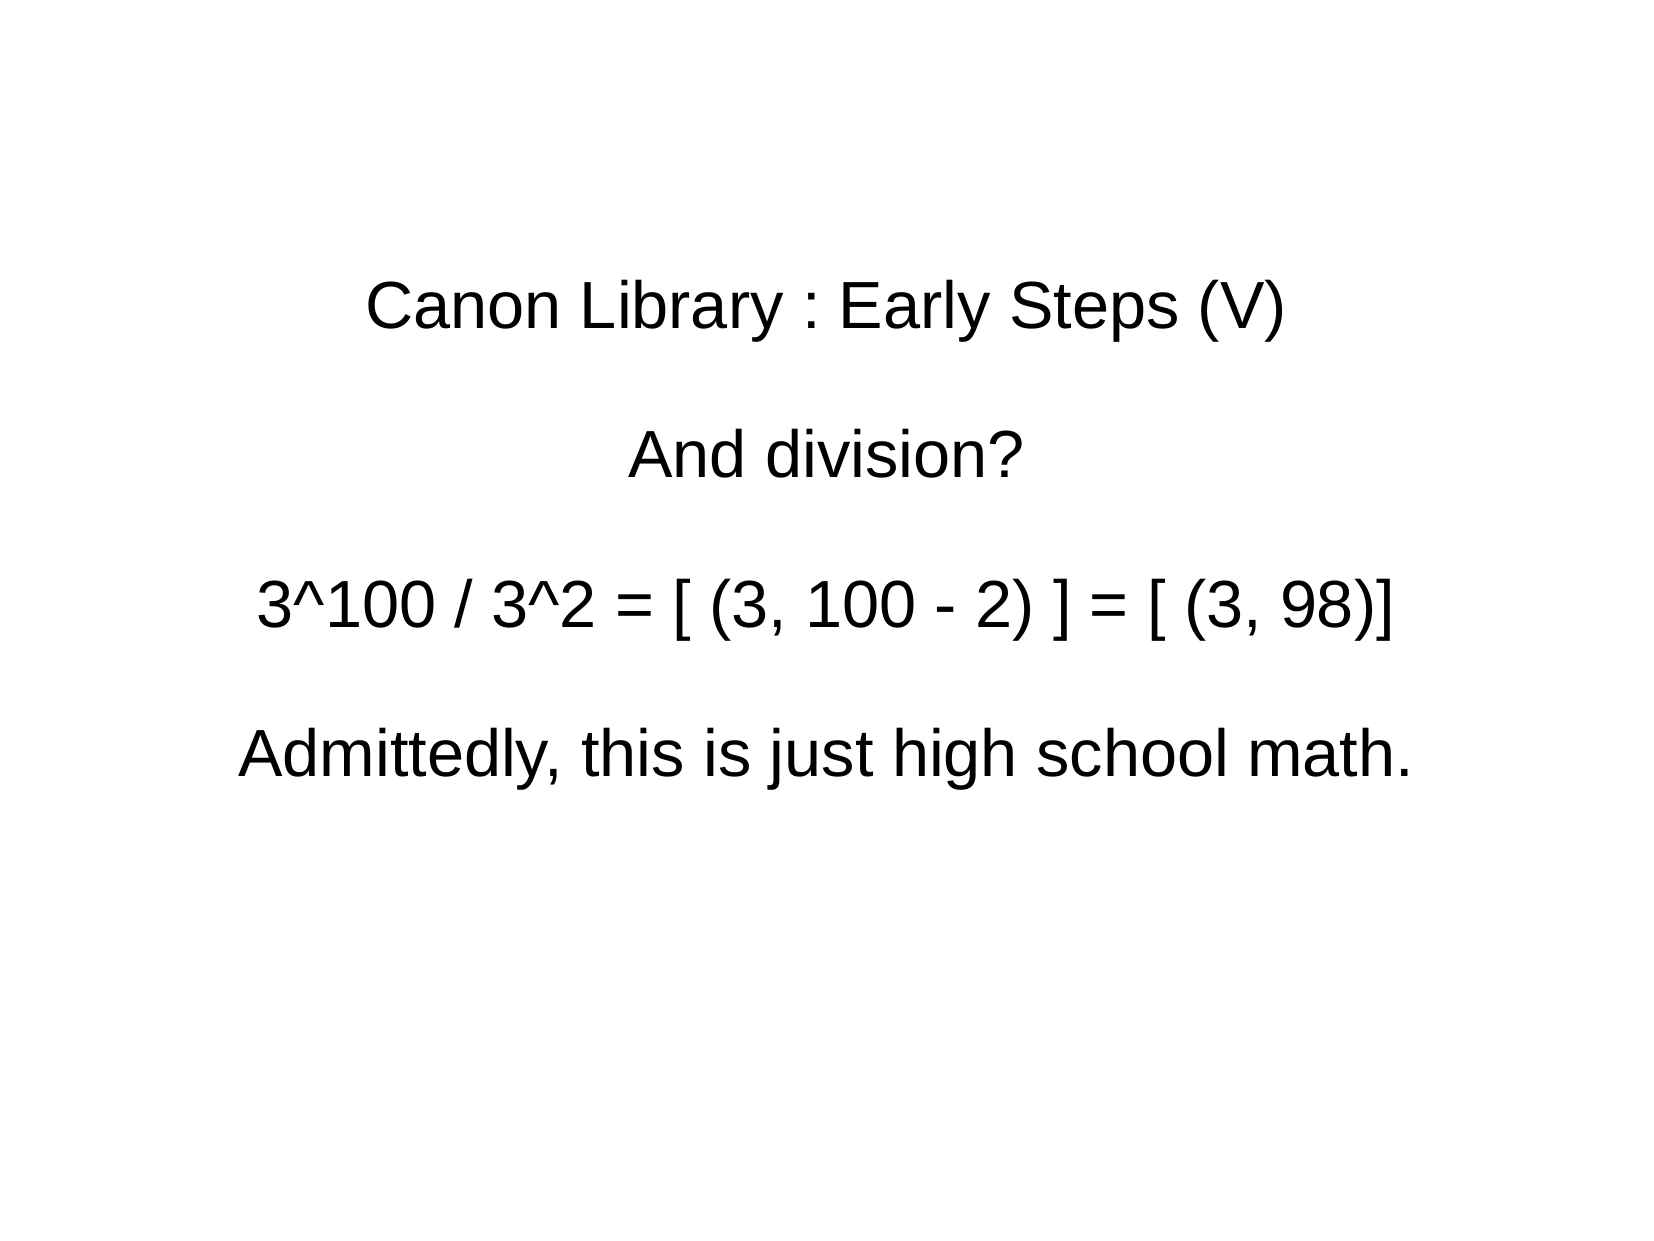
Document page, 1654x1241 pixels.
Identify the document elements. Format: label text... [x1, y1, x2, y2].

subtitle Canon Library : Early Steps (V) And division? 3^100 / 3^2 = [ (3, 100 - 2) ] = [ (3, 98)] Admittedly, this is just high school math. [82, 49, 1571, 1010]
